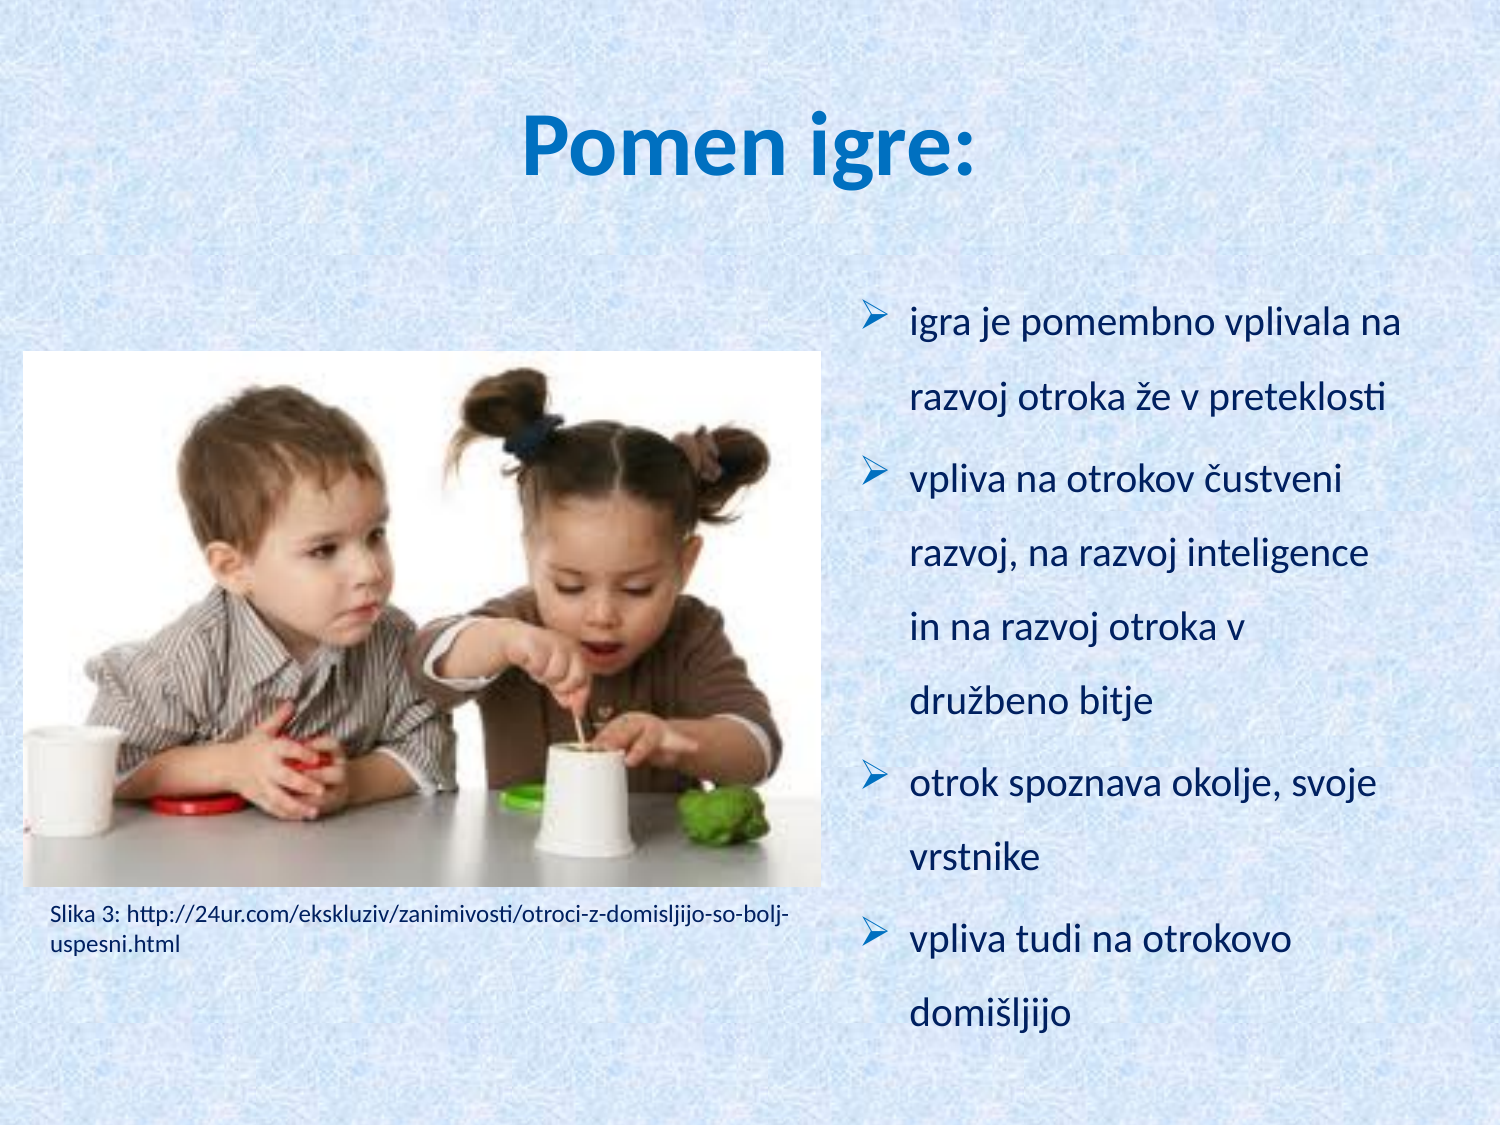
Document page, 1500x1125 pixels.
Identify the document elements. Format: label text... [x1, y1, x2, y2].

title Pomen igre: [75, 45, 1425, 233]
text_box Slika 3: http://24ur.com/ekskluziv/zanimivosti/otroci-z-domisljijo-so-bolj-uspesni.html [35, 890, 809, 966]
picture [0, 0, 1500, 1125]
list igra je pomembno vplivala na razvoj otroka že v preteklosti vpliva na otrokov čustveni razvoj, na razvoj inteligence in na razvoj otroka v družbeno bitje otrok spoznava okolje, svoje vrstnike vpliva tudi na otrokovo domišljijo [843, 262, 1425, 1079]
